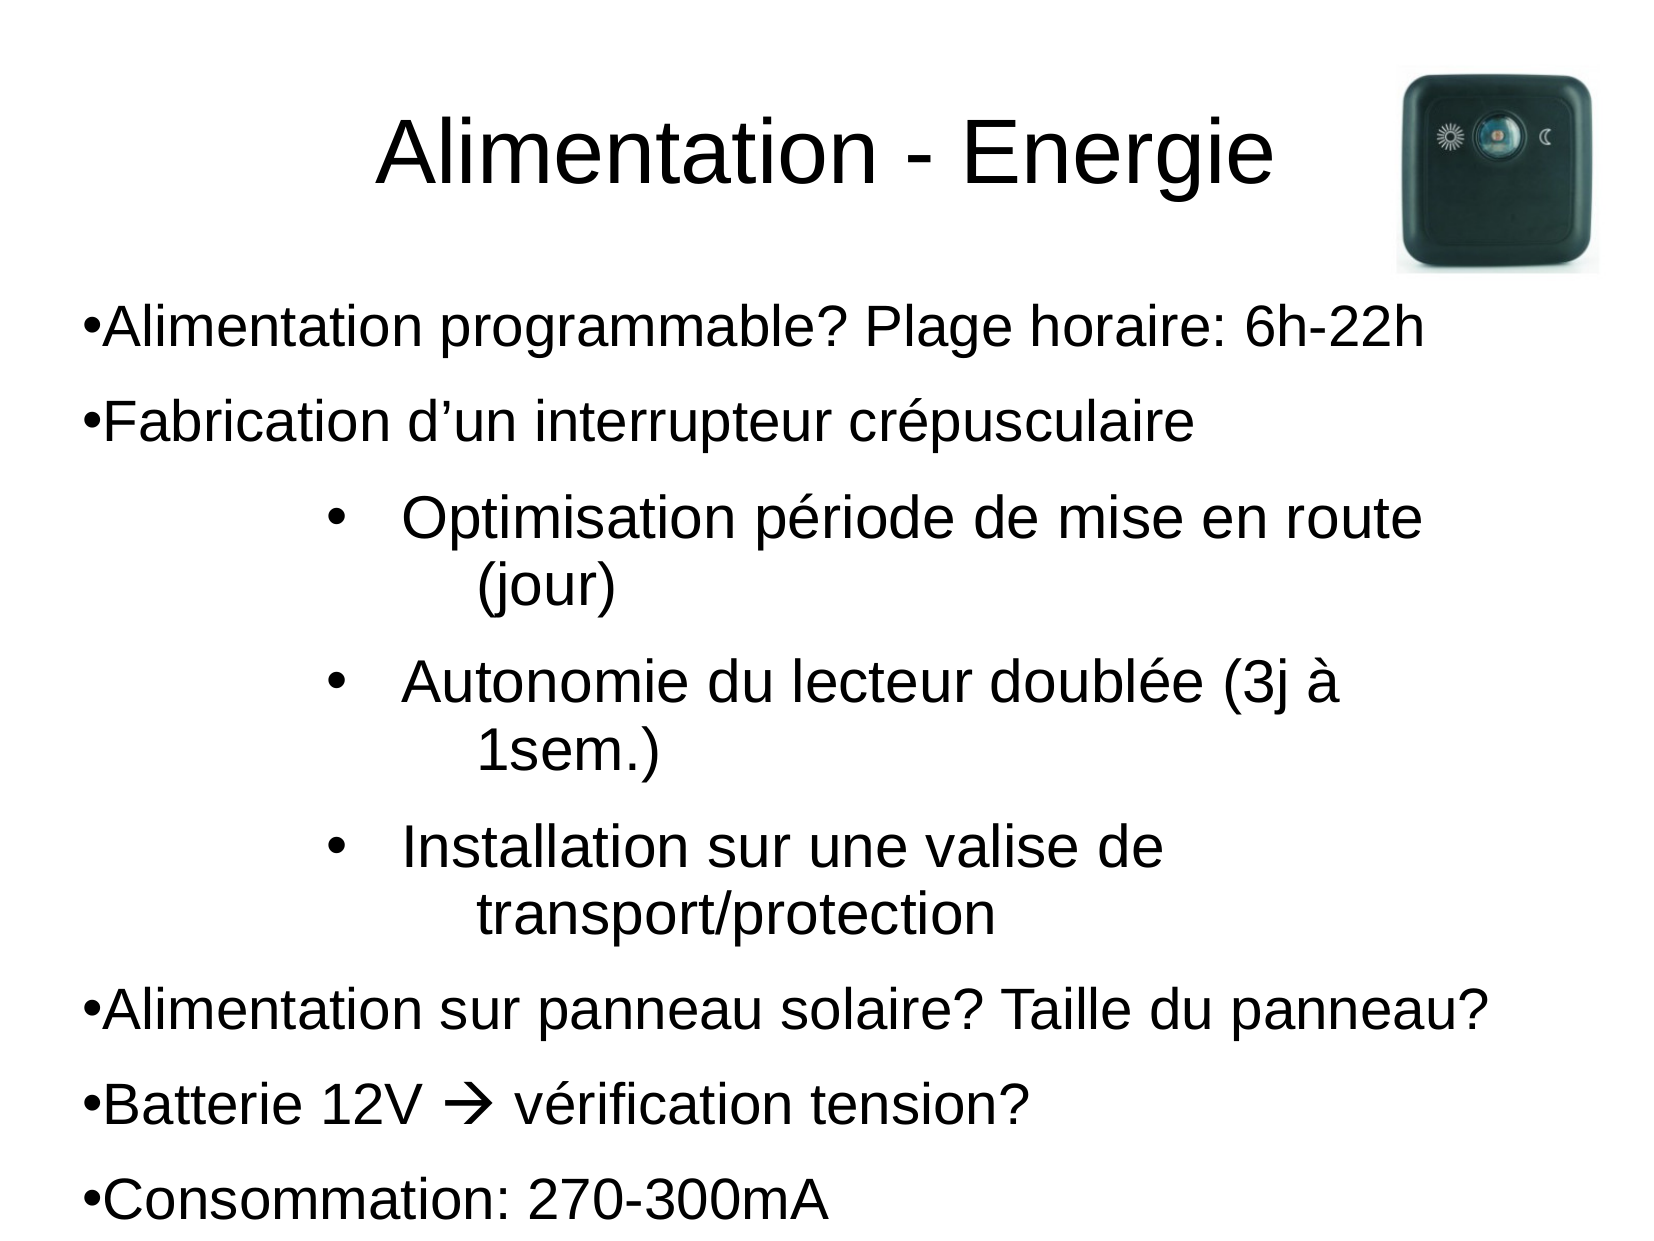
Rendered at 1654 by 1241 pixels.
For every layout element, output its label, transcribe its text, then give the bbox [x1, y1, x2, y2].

title Alimentation - Energie [82, 49, 1382, 257]
list Alimentation programmable? Plage horaire: 6h-22h Fabrication d’un interrupteur crépusculaire Optimisation période de mise en route (jour) Autonomie du lecteur doublée (3j à 1sem.) Installation sur une valise de transport/protection Alimentation sur panneau solaire? Taille du panneau? Batterie 12V  vérification tension? Consommation: 270-300mA [82, 290, 1538, 1010]
picture [1382, 48, 1621, 288]
